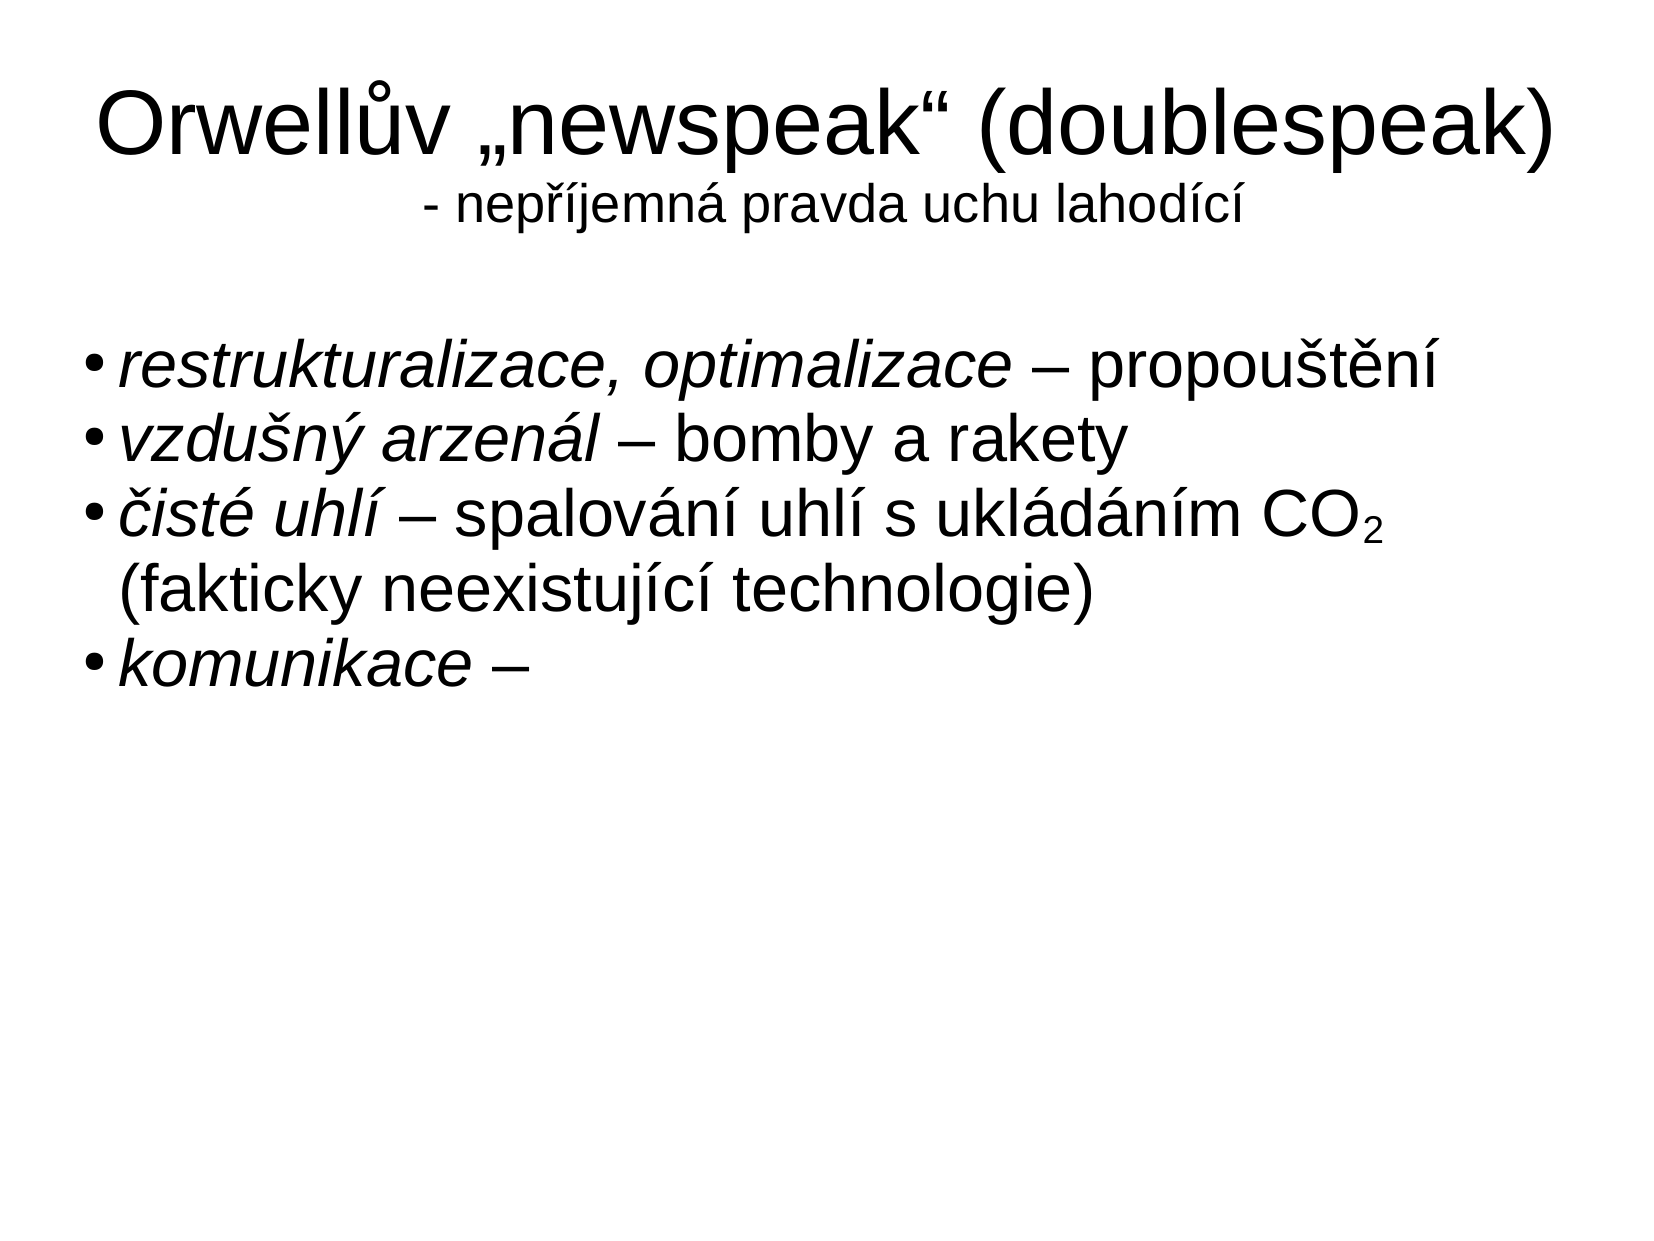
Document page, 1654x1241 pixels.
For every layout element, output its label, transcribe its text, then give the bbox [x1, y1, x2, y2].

text_box restrukturalizace, optimalizace – propouštění vzdušný arzenál – bomby a rakety čisté uhlí – spalování uhlí s ukládáním CO2 (fakticky neexistující technologie) komunikace – [82, 326, 1571, 701]
title Orwellův „newspeak“ (doublespeak) - nepříjemná pravda uchu lahodící [82, 49, 1571, 257]
